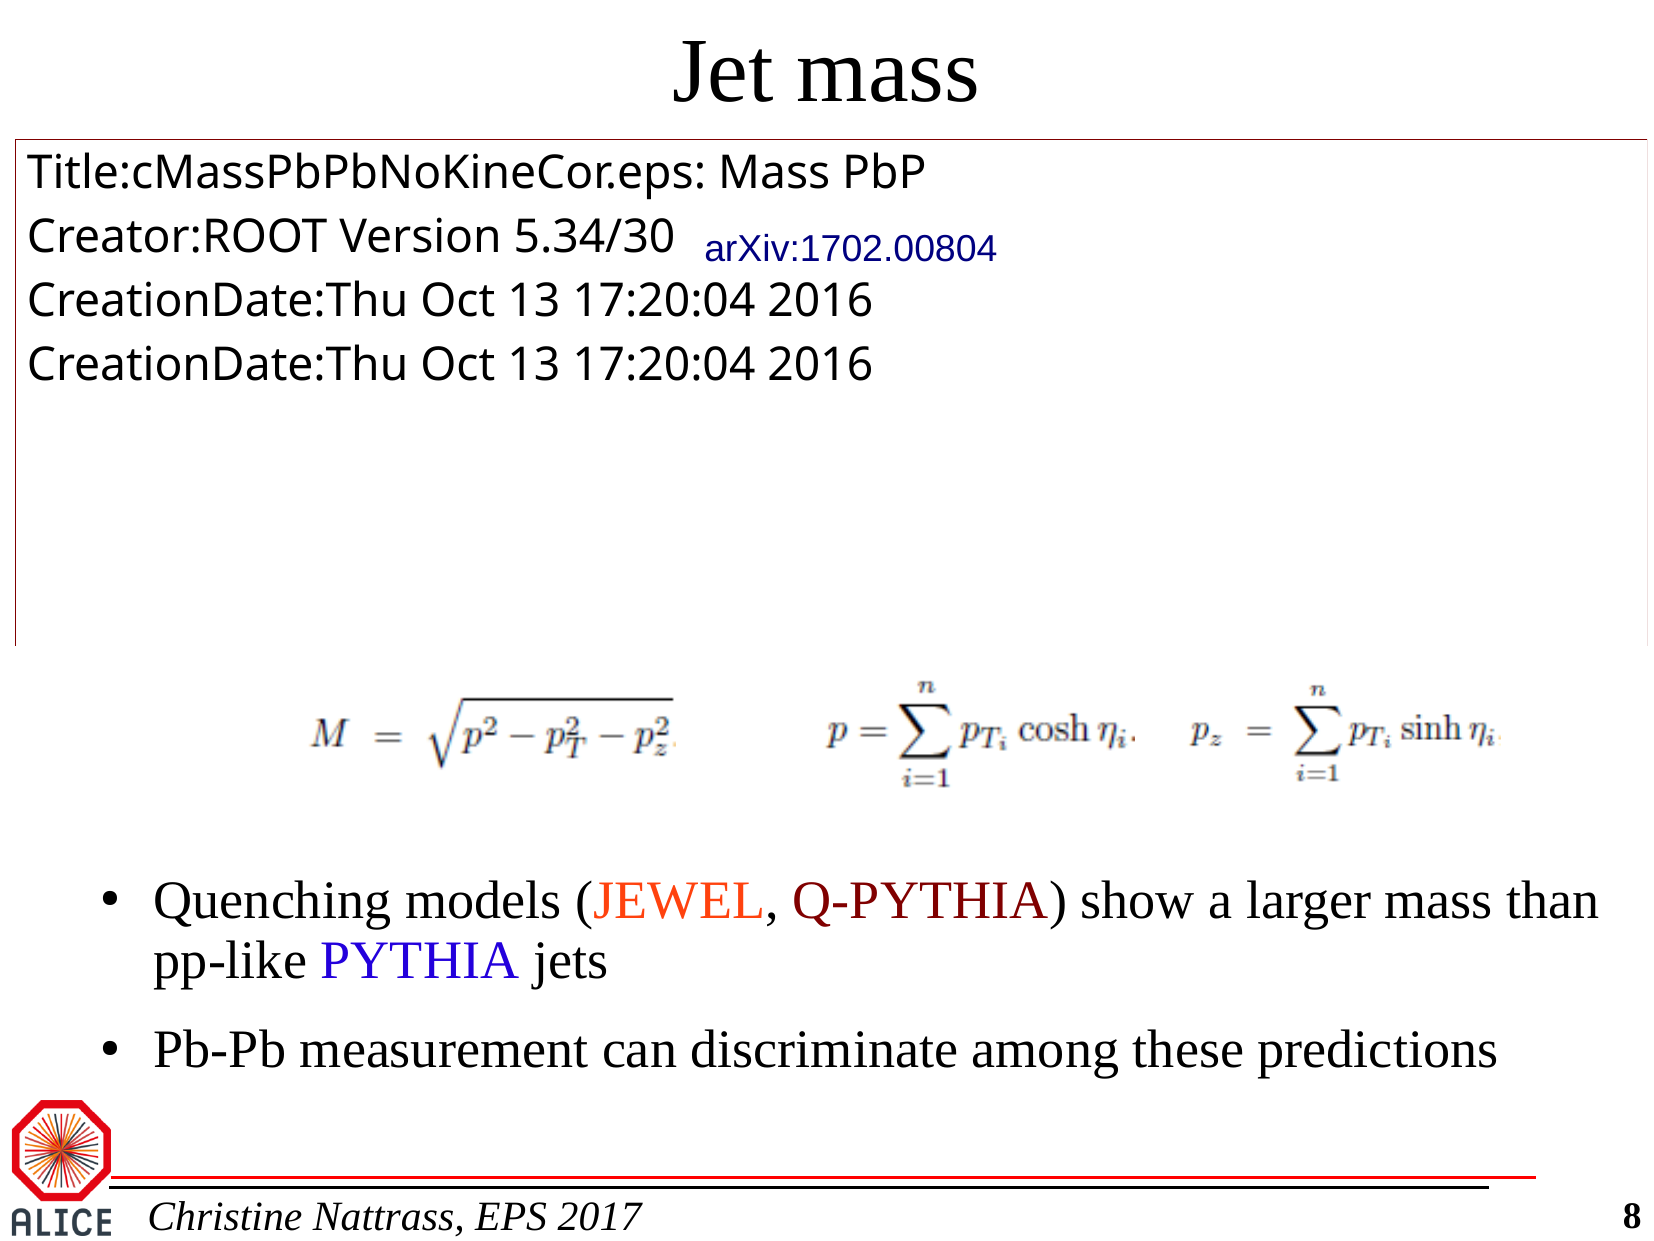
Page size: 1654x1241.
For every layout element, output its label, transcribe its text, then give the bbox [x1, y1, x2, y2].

text_box arXiv:1702.00804 [689, 153, 1065, 345]
list Quenching models (JEWEL, Q-PYTHIA) show a larger mass than pp-like PYTHIA jets Pb-Pb measurement can discriminate among these predictions [82, 870, 1653, 1146]
picture [11, 1100, 111, 1236]
picture [811, 659, 1135, 799]
picture [285, 669, 676, 777]
title Jet mass [82, 19, 1571, 122]
picture [12, 135, 1648, 646]
picture [1170, 661, 1501, 794]
